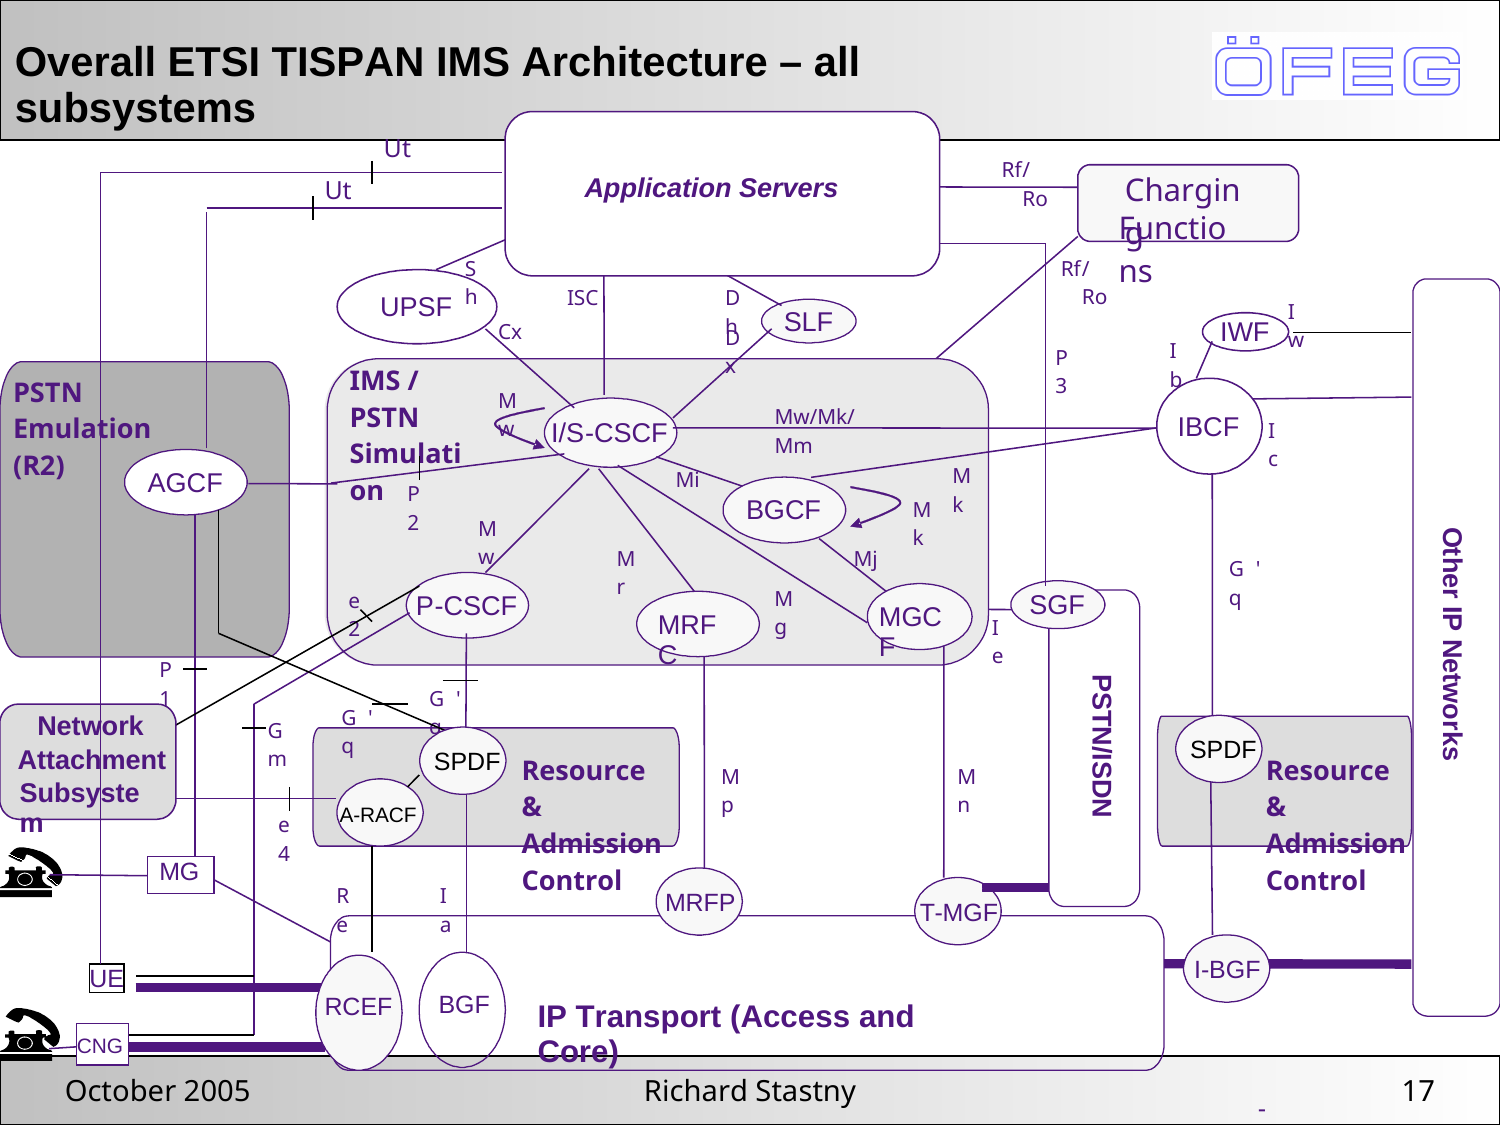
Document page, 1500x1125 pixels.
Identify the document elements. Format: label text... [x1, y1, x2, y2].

text_box [312, 727, 429, 798]
text_box Other IP Networks [1437, 527, 1468, 762]
text_box [435, 784, 491, 793]
text_box MGCF [878, 602, 959, 663]
text_box [390, 778, 466, 847]
text_box e4 [278, 810, 298, 868]
text_box [523, 360, 725, 417]
text_box Mk [912, 495, 942, 552]
text_box ' [1255, 554, 1260, 583]
text_box [351, 835, 409, 845]
text_box [46, 875, 63, 887]
text_box [724, 478, 844, 542]
text_box Mw/Mk/Mm [774, 429, 884, 460]
text_box SLF [783, 306, 834, 338]
text_box [317, 956, 401, 1069]
text_box [76, 1023, 129, 1066]
text_box /Ro [1081, 254, 1112, 311]
text_box RCEF [324, 993, 393, 1022]
text_box [332, 917, 466, 1028]
text_box A-RACF [324, 795, 432, 835]
text_box [1158, 380, 1261, 473]
text_box Dx [725, 341, 751, 368]
text_box Mw [498, 386, 532, 443]
text_box Mp [721, 761, 751, 819]
text_box UPSF [380, 292, 453, 323]
text_box AGCF [147, 467, 223, 499]
picture [1212, 32, 1463, 100]
text_box [418, 622, 517, 637]
text_box Mw/Mk/Mm [774, 402, 884, 427]
text_box Iw [1287, 297, 1311, 354]
text_box [661, 429, 987, 484]
text_box Ib [1169, 336, 1188, 393]
text_box [763, 300, 855, 338]
text_box [638, 592, 758, 648]
text_box Resource & Admission Control [521, 751, 665, 899]
text_box [674, 360, 987, 427]
text_box PSTN Emulation (R2) [13, 373, 100, 484]
text_box [324, 366, 349, 483]
text_box [420, 953, 504, 1028]
text_box [922, 927, 994, 944]
text_box - [1201, 955, 1209, 984]
text_box Charging [1124, 167, 1242, 205]
text_box [555, 449, 666, 466]
text_box PSTN Emulation (R2) [101, 373, 193, 484]
text_box MG [159, 857, 200, 886]
text_box Ia [439, 881, 457, 939]
text_box e2 [348, 586, 369, 625]
text_box [1130, 590, 1156, 907]
text_box [312, 799, 370, 847]
text_box - [934, 898, 942, 927]
text_box [328, 456, 691, 664]
text_box [101, 361, 290, 658]
text_box [1364, 969, 1423, 1017]
text_box [147, 856, 215, 894]
text_box Dx [725, 350, 751, 381]
text_box [346, 616, 465, 664]
text_box [372, 360, 568, 464]
text_box Gq [341, 702, 368, 760]
text_box Resource & Admission Control [1265, 751, 1409, 899]
text_box [334, 629, 354, 649]
text_box IMS / PSTN Simulation [349, 361, 476, 509]
text_box ' [455, 684, 460, 713]
text_box CSCF [594, 418, 668, 449]
text_box [433, 728, 493, 739]
text_box Mn [957, 761, 987, 819]
text_box [1364, 278, 1422, 396]
text_box [1185, 936, 1269, 1001]
text_box - [1257, 1095, 1267, 1124]
text_box IWF [1220, 317, 1271, 348]
text_box P [415, 591, 434, 622]
text_box Ut [388, 140, 397, 155]
text_box BGF [438, 990, 491, 1019]
text_box IBCF [1177, 411, 1240, 442]
text_box [625, 459, 883, 621]
text_box Mk [952, 461, 982, 519]
text_box UE [89, 964, 125, 993]
text_box [0, 866, 52, 898]
text_box Cx [498, 317, 523, 346]
text_box [1157, 919, 1163, 927]
text_box [665, 869, 741, 916]
text_box MRFC [657, 609, 736, 671]
text_box Ic [1268, 416, 1285, 473]
text_box T [919, 898, 934, 927]
text_box Re [336, 881, 360, 939]
text_box Mw [478, 514, 512, 572]
text_box [1157, 716, 1210, 847]
text_box Gq [429, 725, 434, 738]
text_box [1235, 398, 1412, 959]
text_box - [434, 591, 443, 622]
text_box Network [37, 711, 100, 742]
text_box Gq [429, 684, 455, 729]
text_box [1271, 318, 1287, 345]
text_box [1212, 772, 1265, 847]
text_box Mj [853, 544, 878, 573]
text_box [785, 338, 833, 342]
text_box [600, 468, 943, 664]
text_box Application Servers [584, 172, 839, 234]
text_box [1079, 166, 1297, 240]
text_box IP Transport (Access and Core) [537, 999, 1005, 1069]
text_box [1050, 591, 1139, 905]
text_box I/S [550, 418, 585, 449]
text_box P3 [1055, 343, 1078, 400]
text_box [1204, 318, 1220, 345]
text_box [1191, 772, 1247, 781]
text_box - [585, 418, 594, 449]
text_box Sh [464, 253, 487, 311]
text_box BGCF [746, 495, 822, 526]
text_box Mg [774, 584, 804, 641]
text_box Attachment [101, 744, 174, 776]
text_box CNG [76, 1035, 124, 1059]
text_box [0, 1008, 60, 1061]
text_box [328, 370, 349, 483]
text_box Overall ETSI TISPAN IMS Architecture – all subsystems [0, 30, 1128, 140]
text_box [920, 879, 1048, 898]
text_box [553, 399, 676, 448]
text_box ISC [567, 283, 600, 312]
text_box Mi [675, 465, 701, 494]
text_box Ie [991, 613, 1009, 671]
text_box [546, 422, 550, 444]
text_box [467, 727, 680, 847]
text_box Subsystem [19, 778, 100, 839]
text_box [345, 780, 415, 795]
text_box SPDF [419, 739, 516, 784]
text_box Attachment [17, 744, 100, 776]
text_box [657, 899, 736, 934]
text_box MGF [942, 898, 999, 927]
text_box SPDF [1175, 727, 1272, 772]
text_box Ut [324, 173, 353, 207]
text_box [8, 847, 63, 874]
text_box /Ro [1022, 155, 1053, 213]
text_box [0, 361, 100, 658]
text_box [407, 574, 527, 622]
text_box [0, 704, 100, 820]
text_box Ut [383, 140, 412, 165]
text_box P1 [159, 655, 182, 713]
text_box CSCF [443, 591, 518, 622]
text_box Subsystem [101, 778, 163, 839]
text_box [869, 585, 971, 636]
text_box [369, 595, 407, 635]
text_box [467, 917, 1163, 1028]
text_box Functions [1118, 205, 1244, 292]
text_box Rf [1001, 155, 1022, 184]
text_box ' [368, 702, 373, 732]
text_box [1012, 582, 1104, 627]
text_box [324, 485, 330, 636]
text_box BGF [1209, 955, 1261, 984]
text_box [1189, 716, 1249, 727]
text_box e4 [281, 848, 286, 856]
text_box P2 [407, 509, 430, 537]
text_box I [1194, 955, 1201, 984]
text_box Rf [1060, 254, 1081, 283]
text_box Gq [1228, 554, 1255, 611]
text_box e2 [348, 618, 369, 643]
text_box Mr [616, 544, 643, 601]
text_box Gm [267, 716, 299, 773]
text_box SGF [1029, 590, 1086, 621]
text_box Network [101, 711, 152, 742]
text_box [101, 704, 176, 819]
text_box [330, 638, 341, 652]
text_box [1414, 280, 1452, 1015]
text_box PSTN/ISDN [1086, 674, 1118, 819]
text_box Dh [725, 283, 751, 341]
text_box MRFP [665, 888, 736, 917]
text_box [812, 454, 987, 659]
text_box [506, 140, 938, 275]
